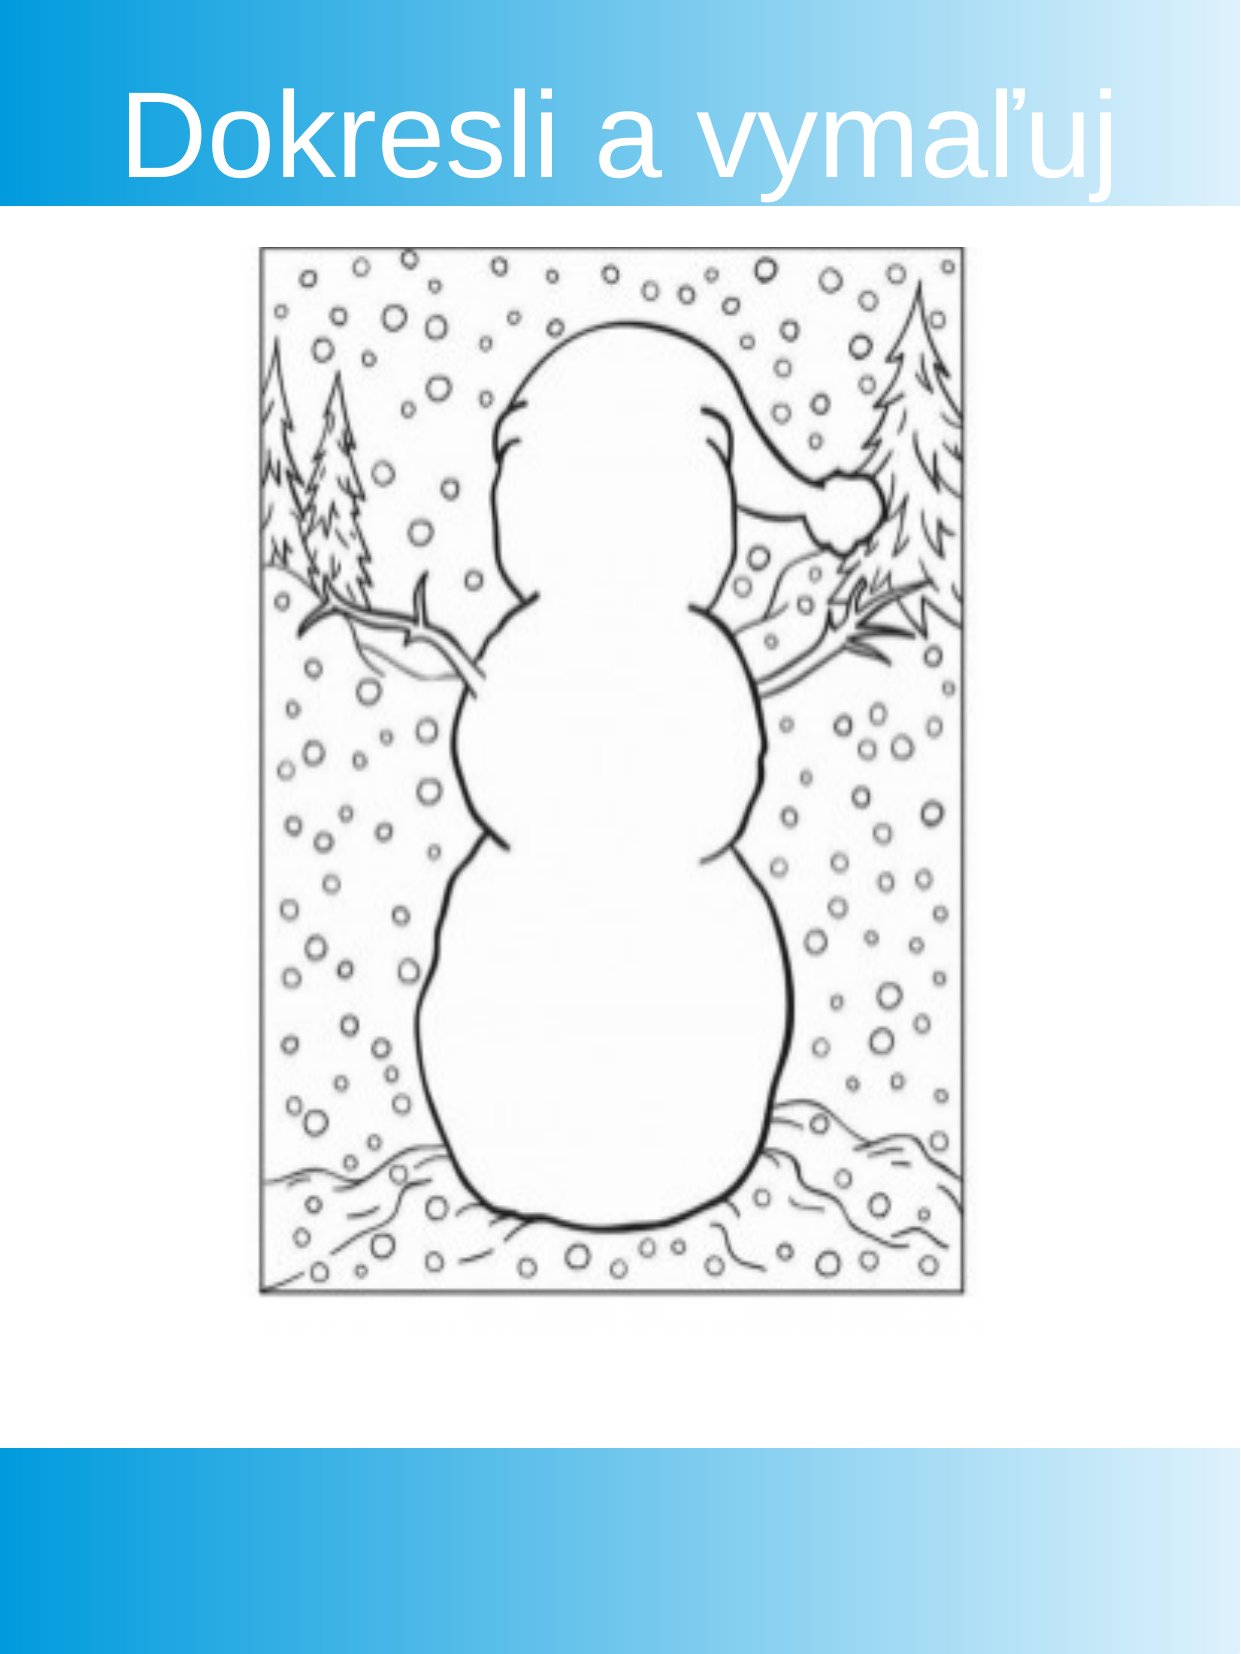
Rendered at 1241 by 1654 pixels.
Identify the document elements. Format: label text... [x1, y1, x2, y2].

picture [236, 247, 1004, 1332]
title Dokresli a vymaľuj [62, 44, 1179, 227]
